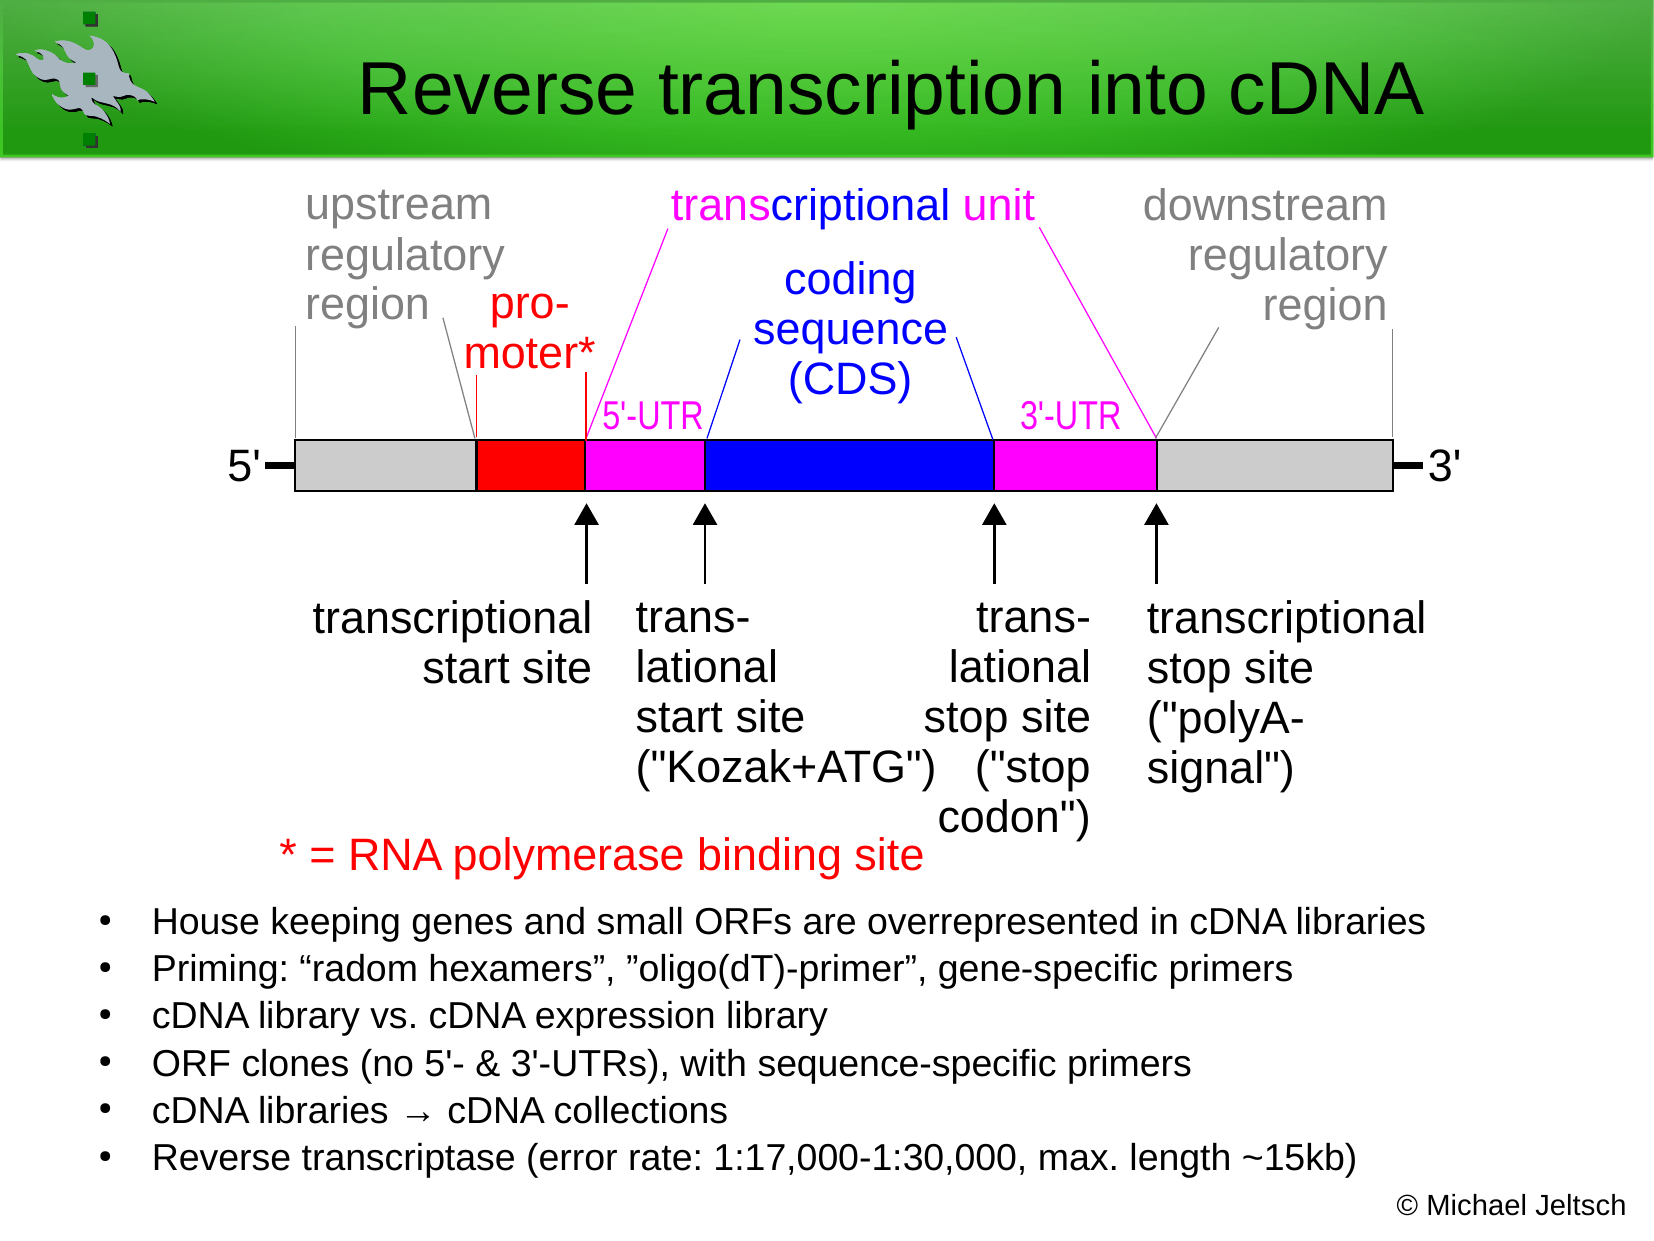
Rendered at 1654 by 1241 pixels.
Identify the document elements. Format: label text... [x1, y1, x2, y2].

picture [229, 188, 1460, 880]
list House keeping genes and small ORFs are overrepresented in cDNA libraries Priming: “radom hexamers”, ”oligo(dT)-primer”, gene-specific primers cDNA library vs. cDNA expression library ORF clones (no 5'- & 3'-UTRs), with sequence-specific primers cDNA libraries → cDNA collections Reverse transcriptase (error rate: 1:17,000-1:30,000, max. length ~15kb) [80, 900, 1596, 1209]
title Reverse transcription into cDNA [212, 17, 1571, 160]
